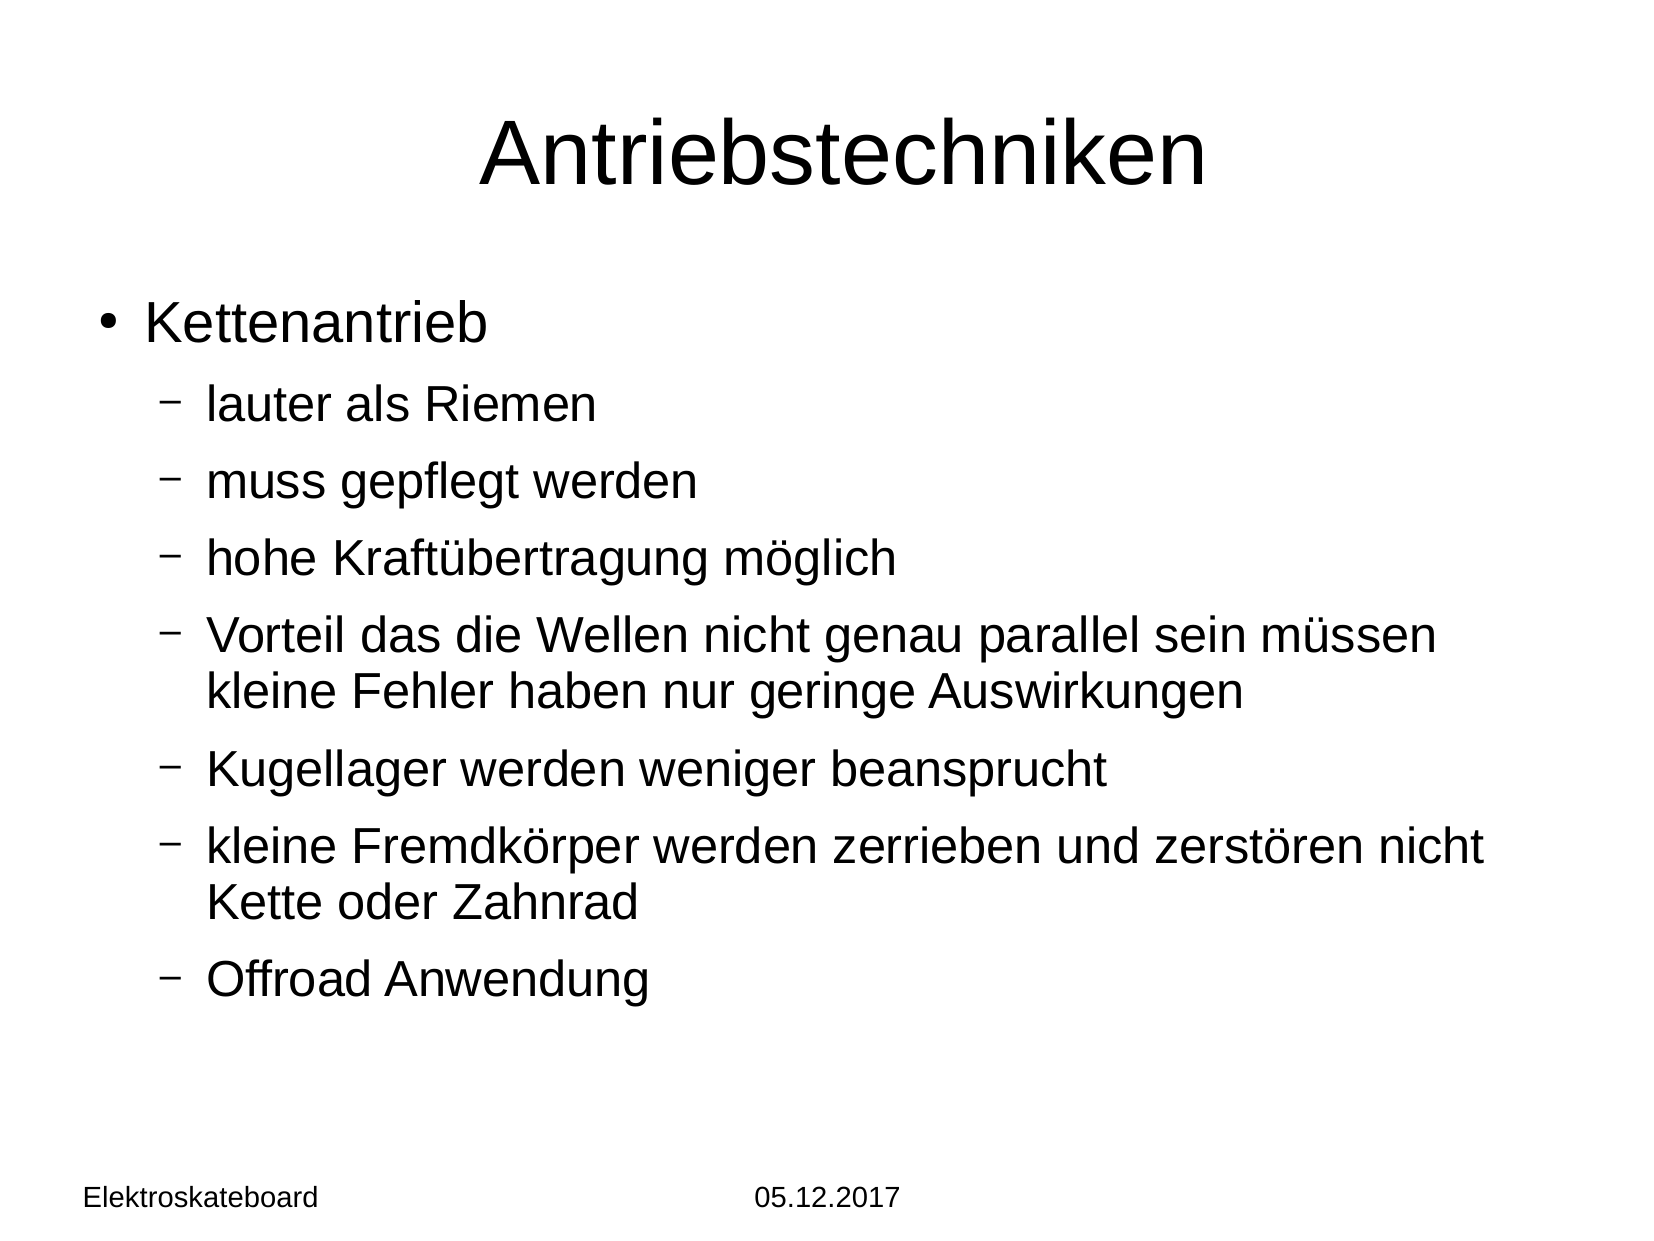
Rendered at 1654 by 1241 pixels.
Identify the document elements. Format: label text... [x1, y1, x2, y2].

title Antriebstechniken [82, 49, 1571, 257]
list Kettenantrieb lauter als Riemen muss gepflegt werden hohe Kraftübertragung möglich Vorteil das die Wellen nicht genau parallel sein müssen kleine Fehler haben nur geringe Auswirkungen Kugellager werden weniger beansprucht kleine Fremdkörper werden zerrieben und zerstören nicht Kette oder Zahnrad Offroad Anwendung [82, 290, 1571, 1010]
